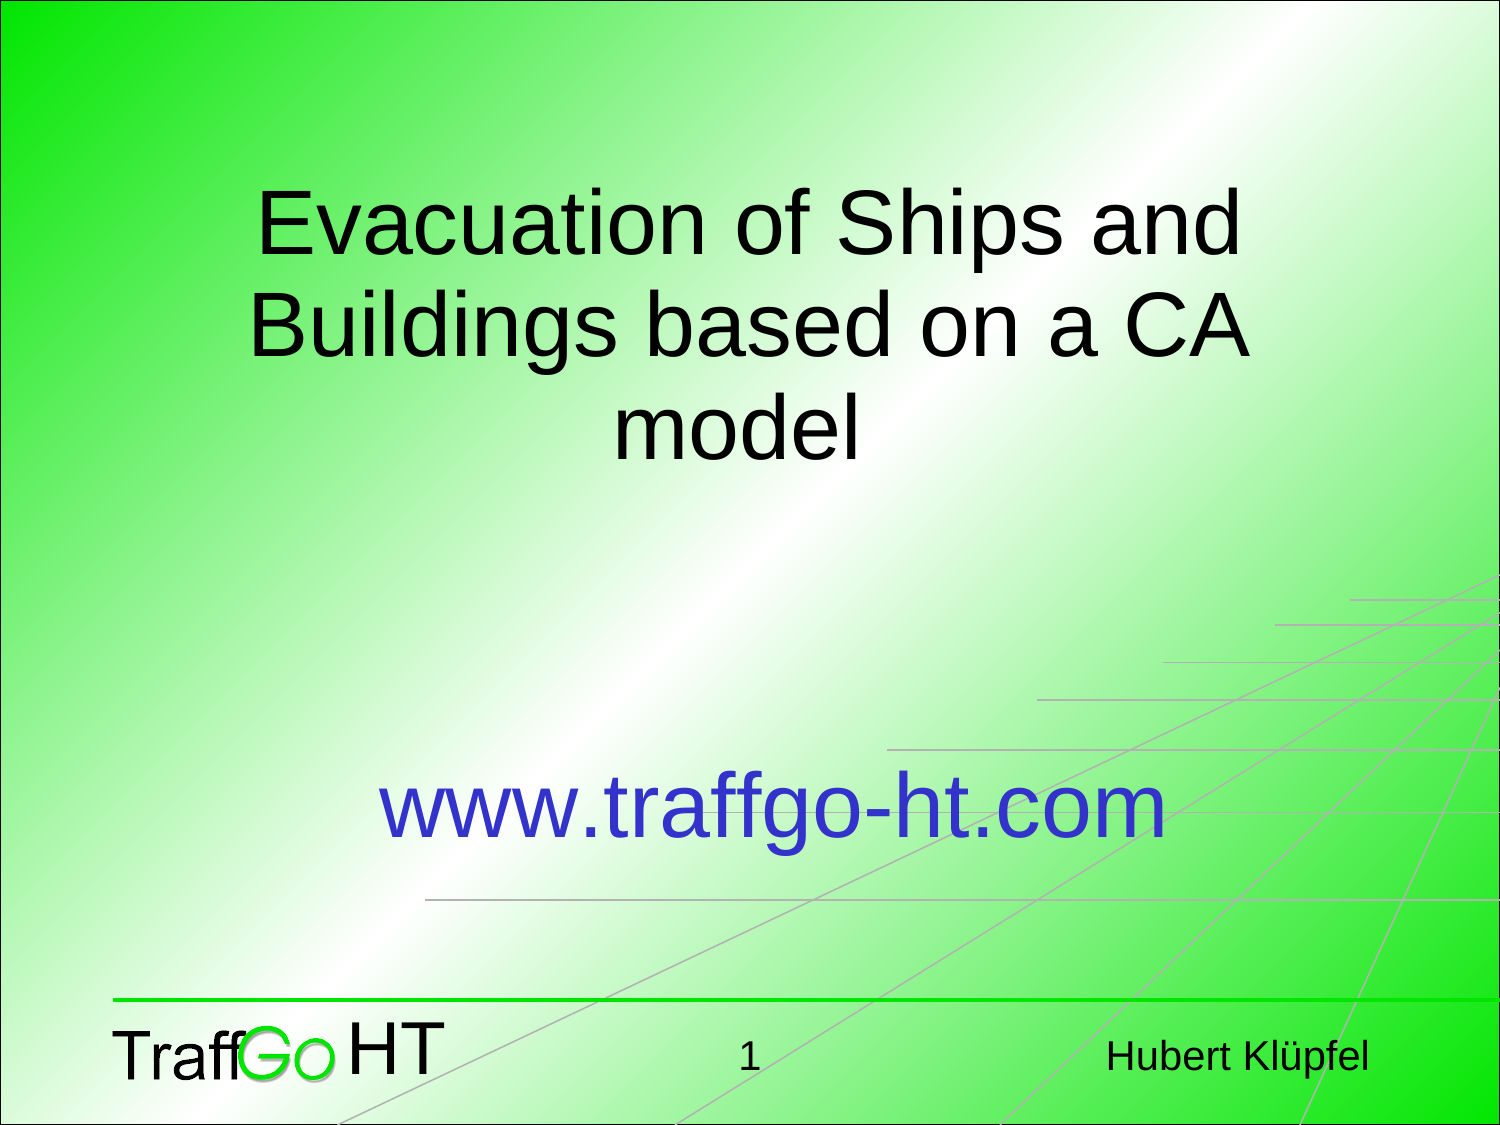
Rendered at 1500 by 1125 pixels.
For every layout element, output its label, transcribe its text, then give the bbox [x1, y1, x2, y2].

title Evacuation of Ships and Buildings based on a CA model [112, 149, 1388, 501]
text_box www.traffgo-ht.com [137, 712, 1413, 900]
picture [112, 1024, 338, 1085]
